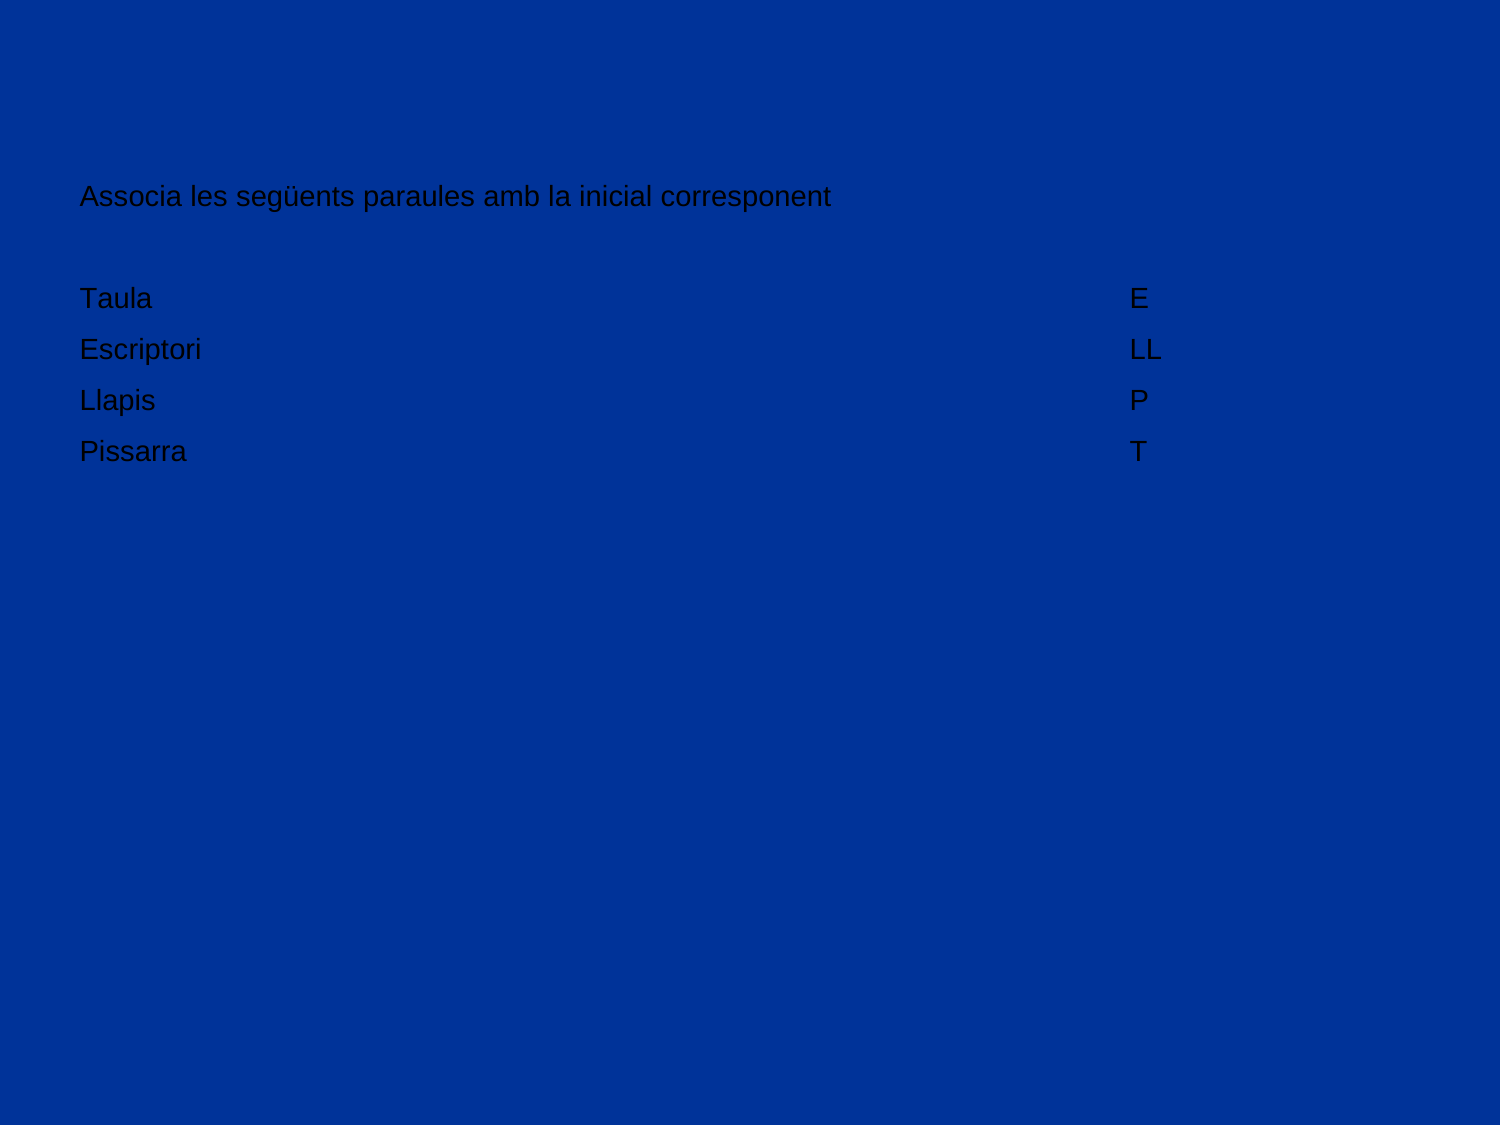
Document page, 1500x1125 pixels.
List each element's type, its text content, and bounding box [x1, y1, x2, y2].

text_box Associa les següents paraules amb la inicial corresponent Taula E Escriptori LL Llapis P Pissarra T [64, 172, 1447, 629]
